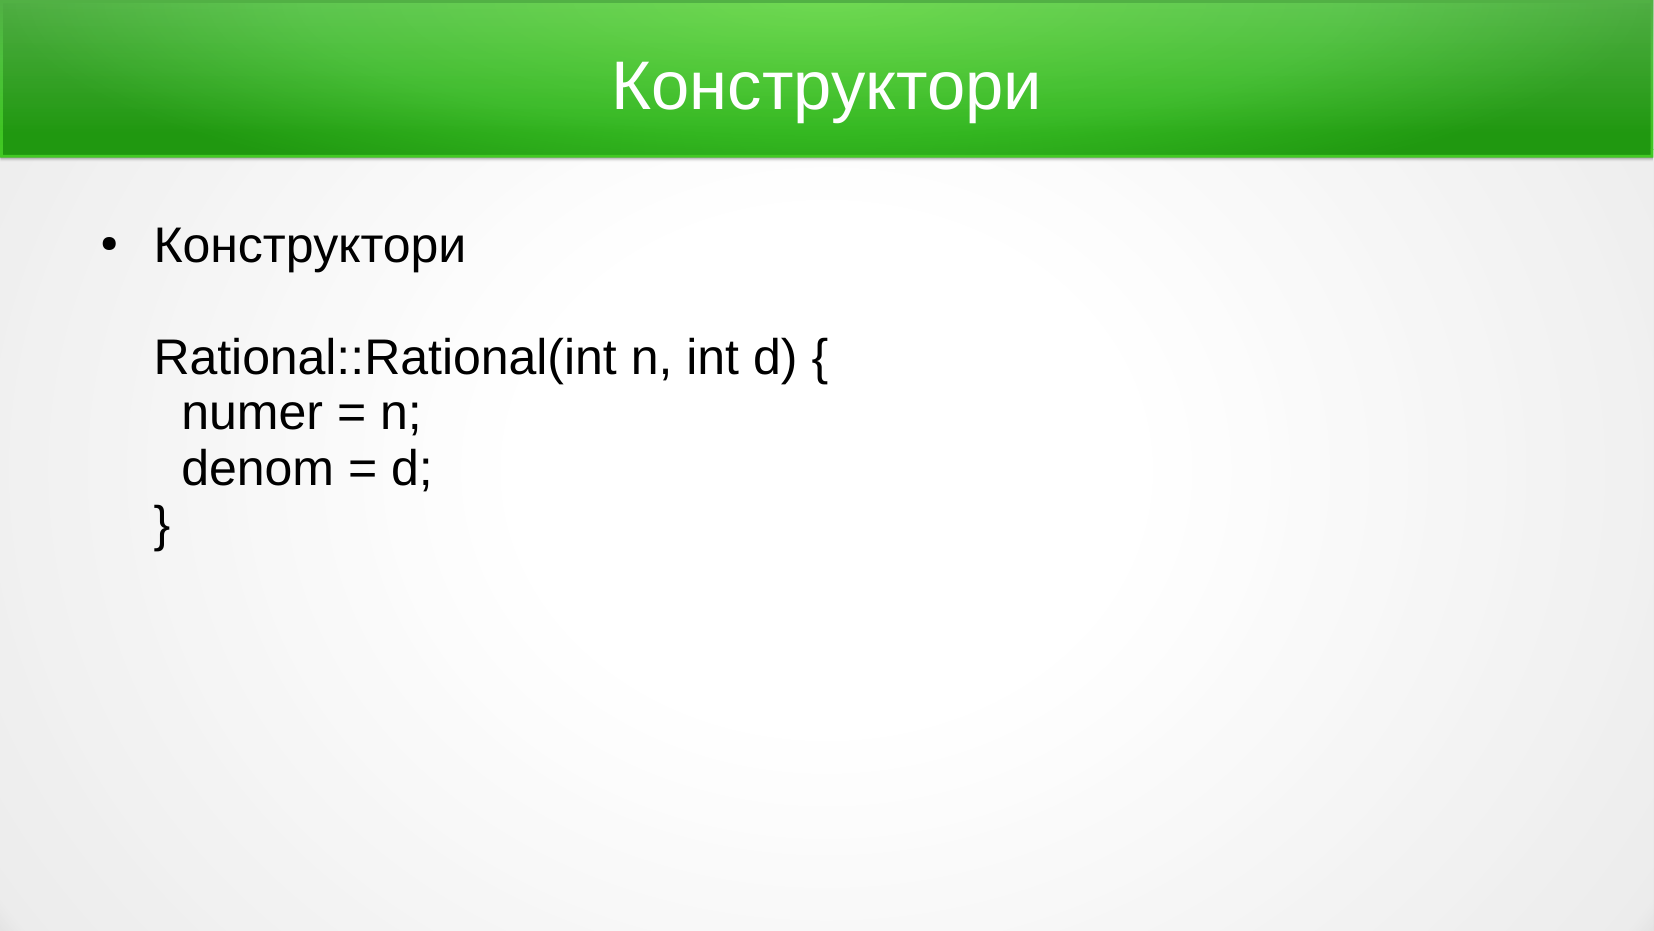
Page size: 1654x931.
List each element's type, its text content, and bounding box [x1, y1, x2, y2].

title Конструктори [82, 37, 1571, 135]
list Конструктори Rational::Rational(int n, int d) { numer = n; denom = d; } [82, 217, 1538, 758]
